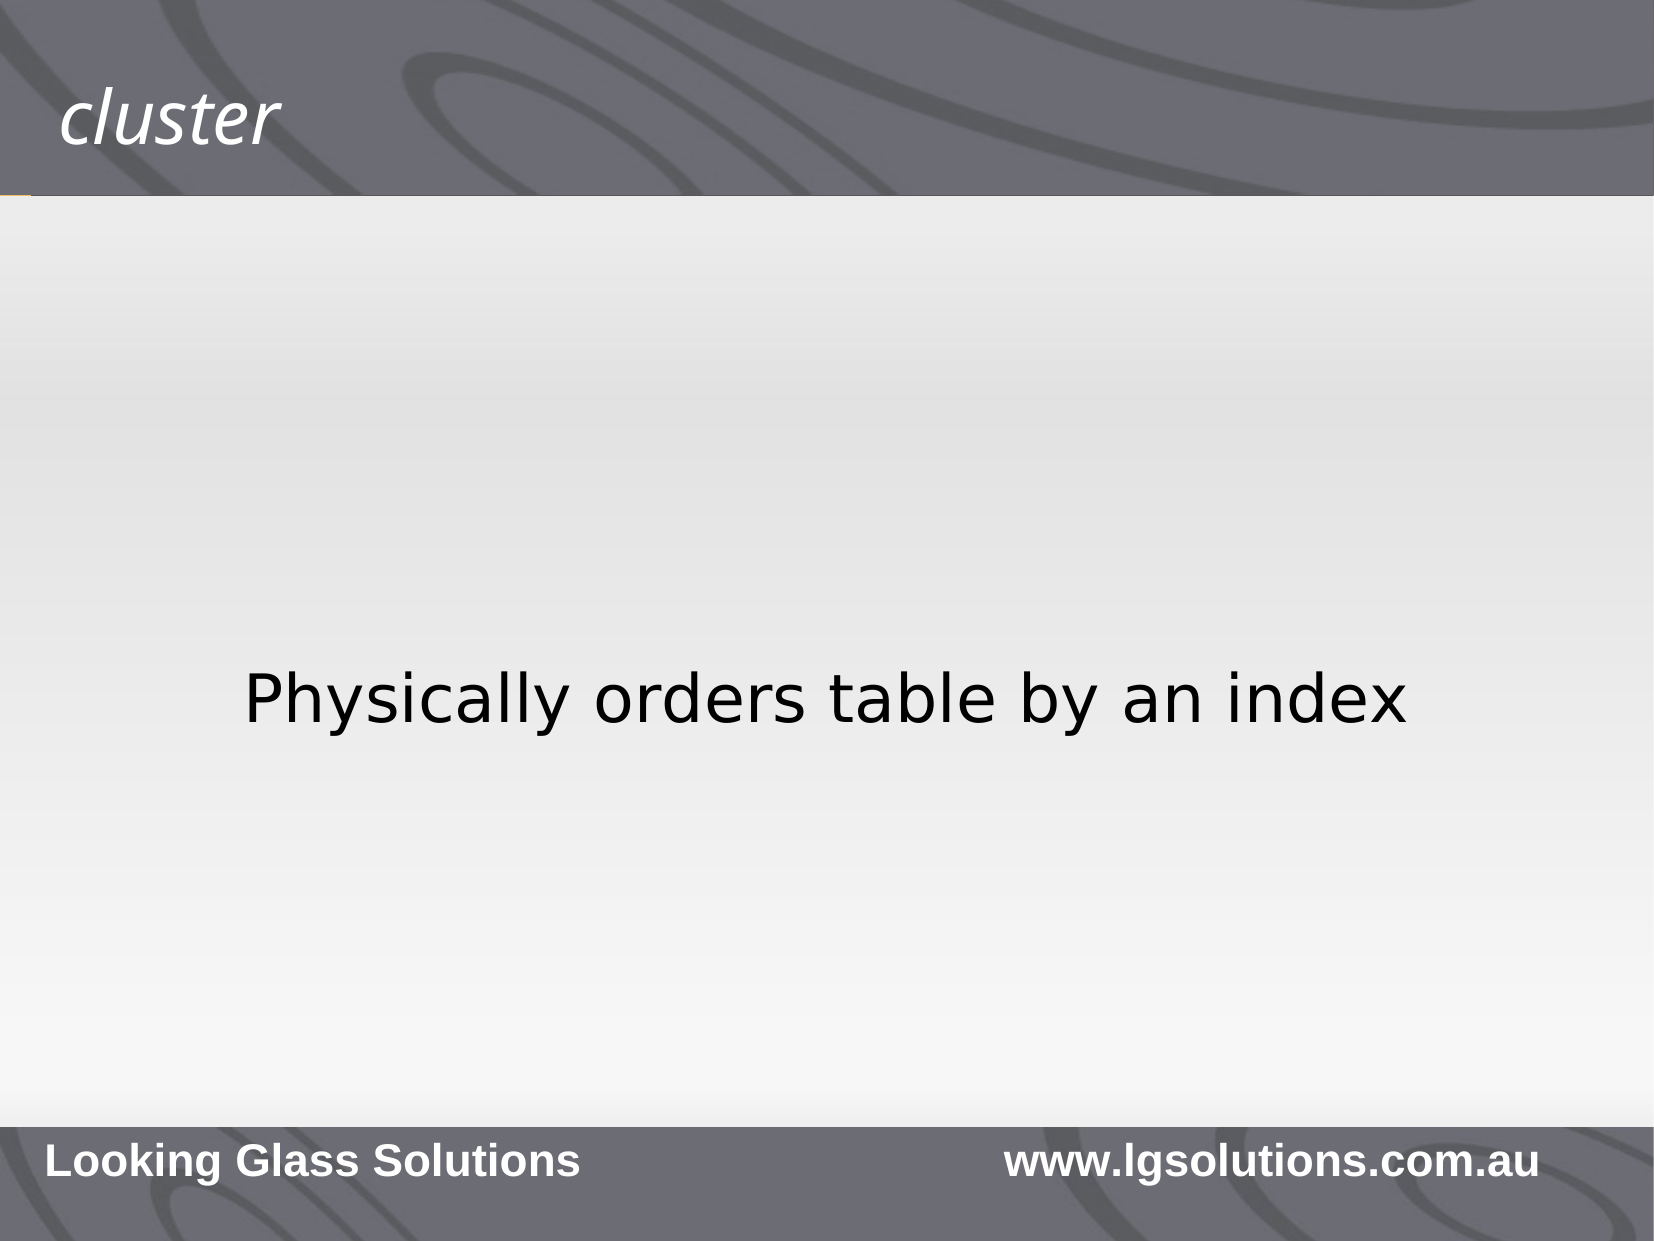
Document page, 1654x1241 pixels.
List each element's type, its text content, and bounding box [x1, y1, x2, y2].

picture [0, 0, 1654, 1241]
title cluster [59, 48, 1270, 182]
subtitle Physically orders table by an index [82, 297, 1571, 1102]
